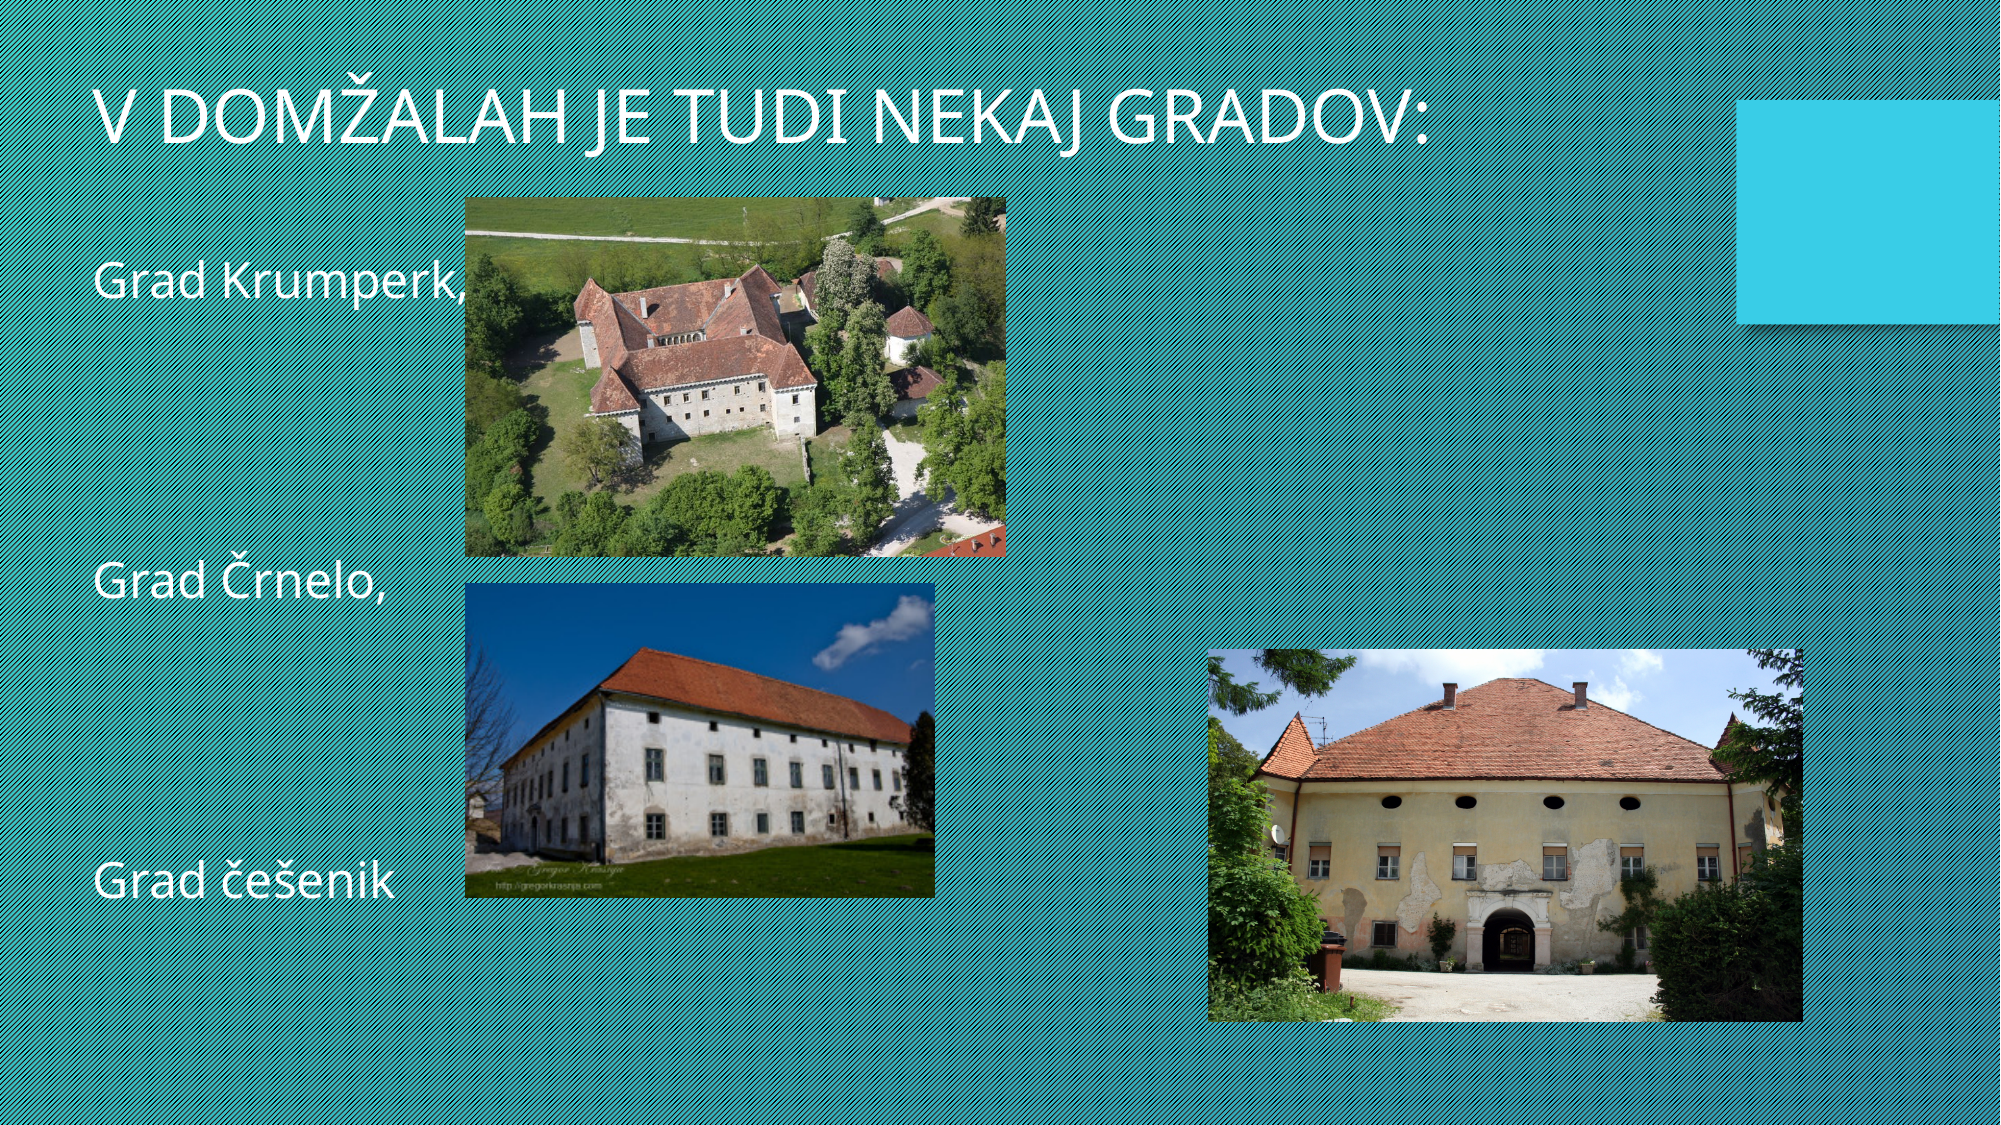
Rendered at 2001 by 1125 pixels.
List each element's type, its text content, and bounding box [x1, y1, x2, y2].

text_box V DOMŽALAH JE TUDI NEKAJ GRADOV: Grad Krumperk, Grad Črnelo, Grad češenik [78, 61, 1712, 1096]
picture [0, 0, 2000, 1125]
